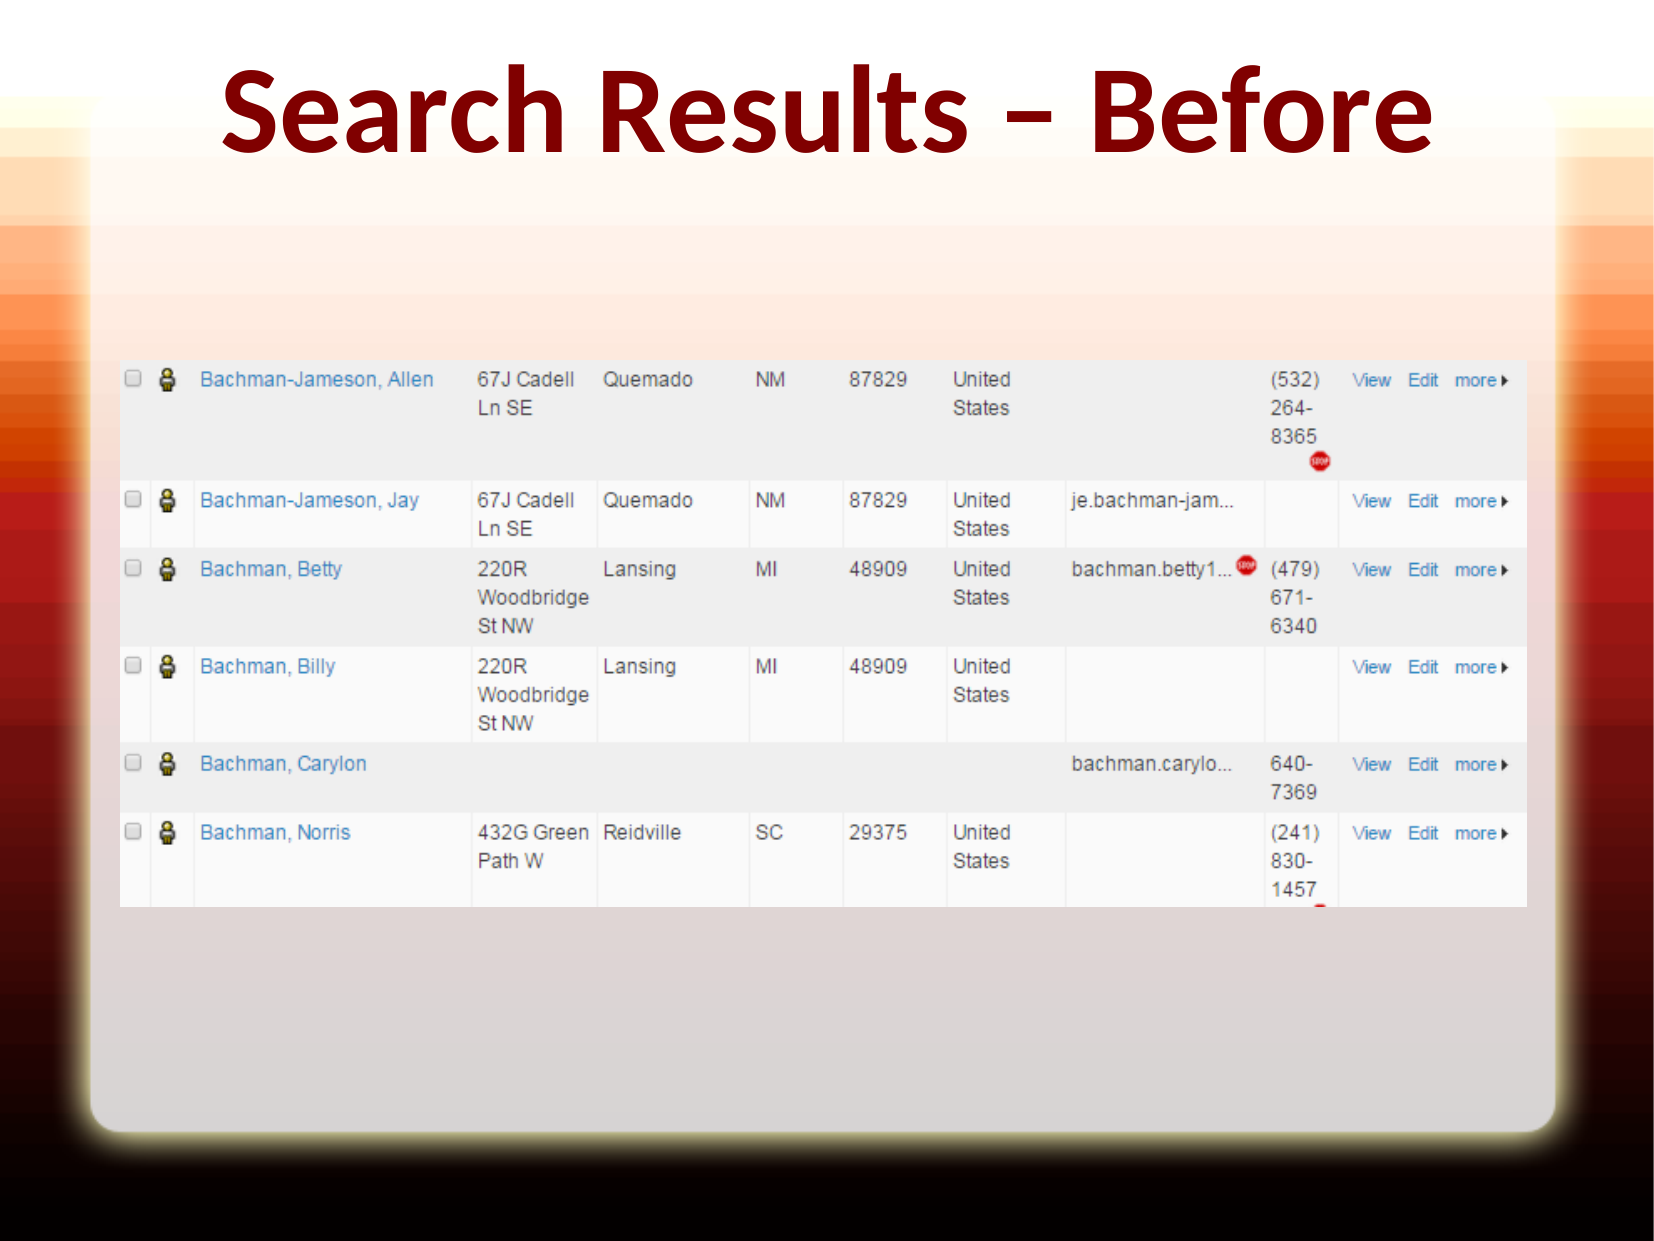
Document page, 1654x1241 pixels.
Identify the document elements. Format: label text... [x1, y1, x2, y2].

picture [0, 0, 1654, 1241]
title Search Results – Before [120, 17, 1538, 226]
